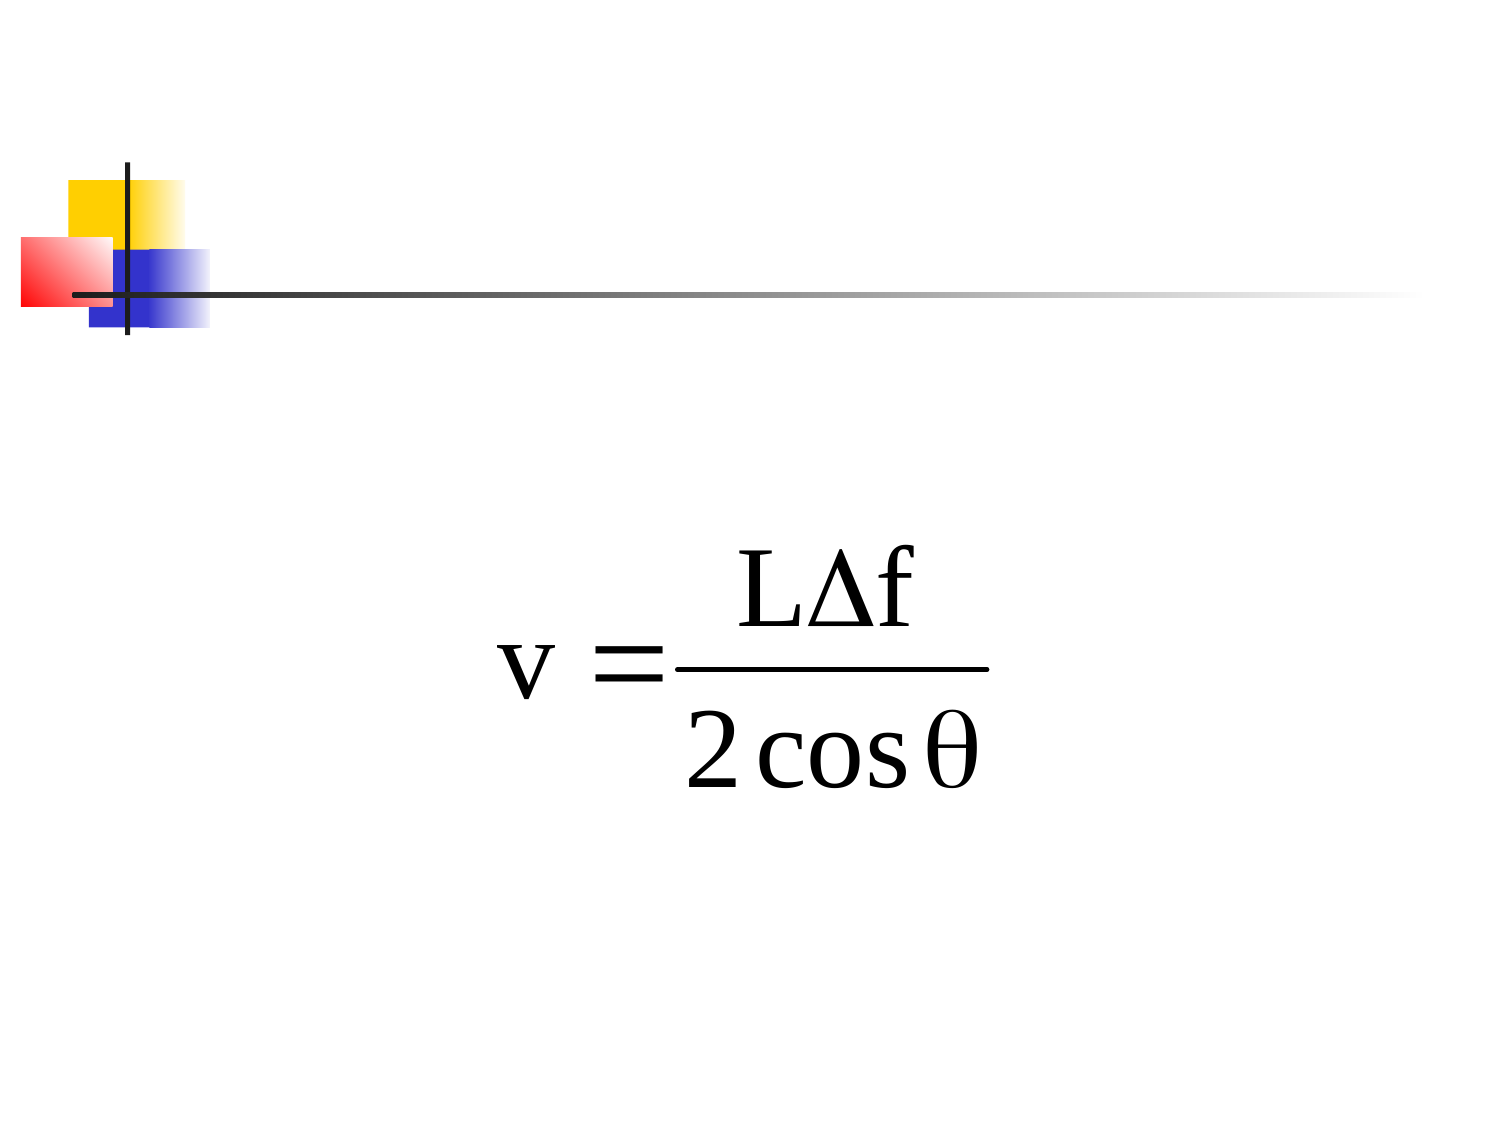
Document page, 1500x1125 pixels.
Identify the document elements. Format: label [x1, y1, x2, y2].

chart [478, 515, 1010, 814]
